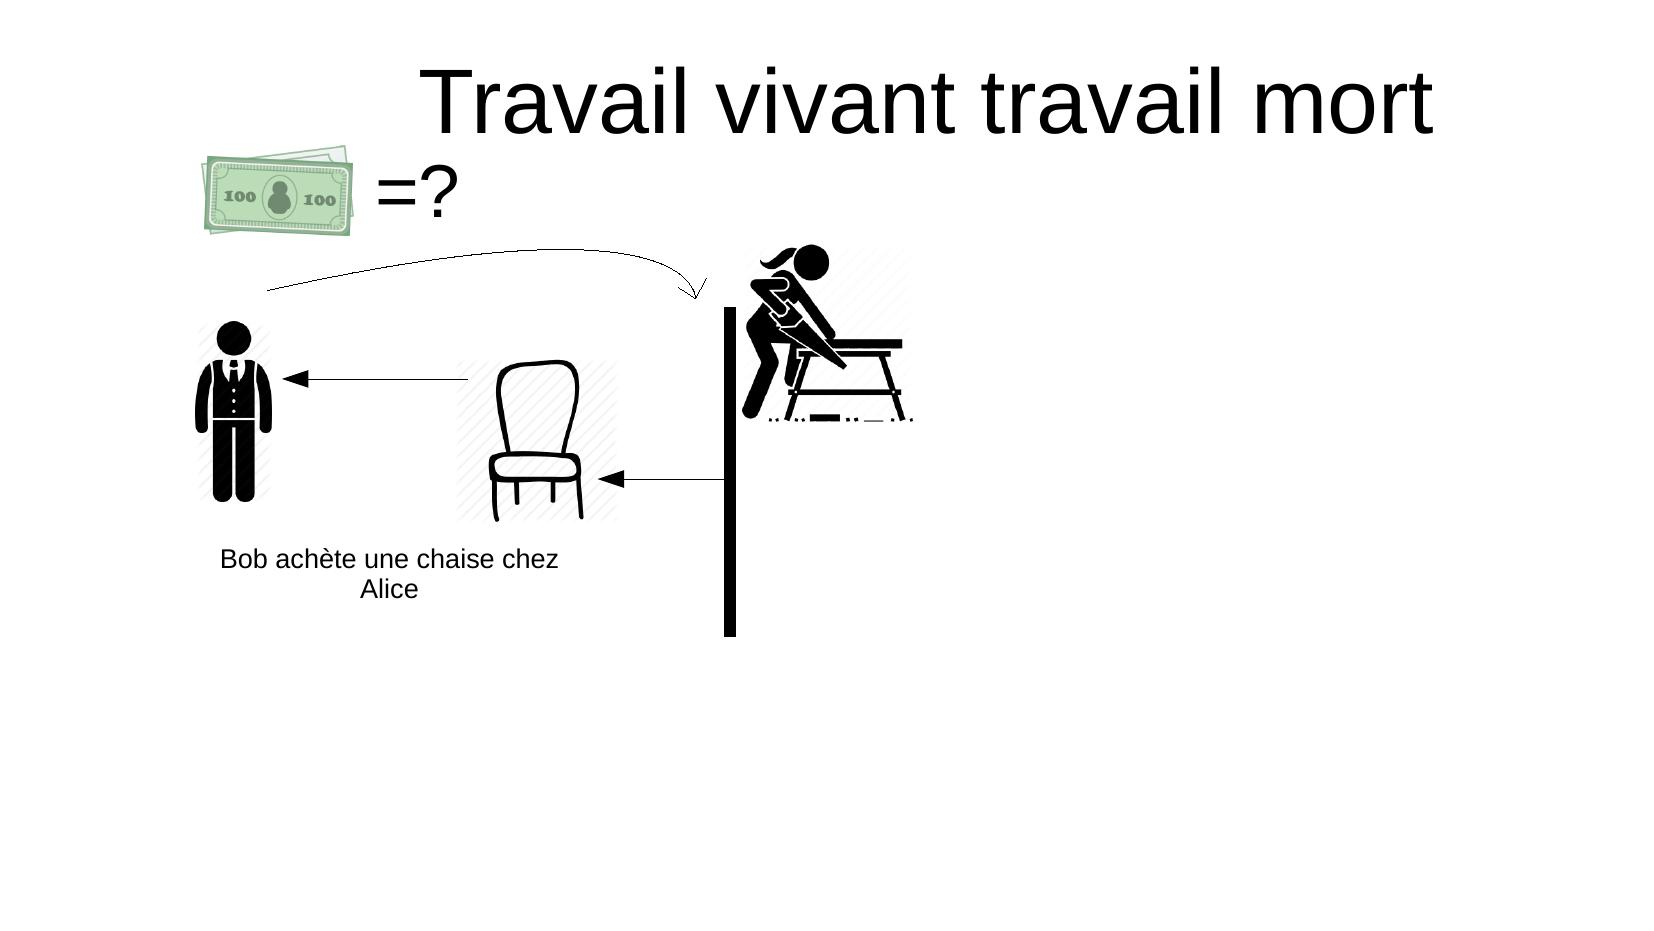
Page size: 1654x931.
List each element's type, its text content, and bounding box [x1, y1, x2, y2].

text_box Bob achète une chaise chez Alice [181, 536, 598, 652]
title Travail vivant travail mort [23, 7, 1654, 197]
text_box =? [360, 141, 508, 248]
picture [742, 244, 913, 422]
picture [453, 357, 619, 523]
picture [195, 321, 272, 502]
picture [201, 145, 354, 236]
